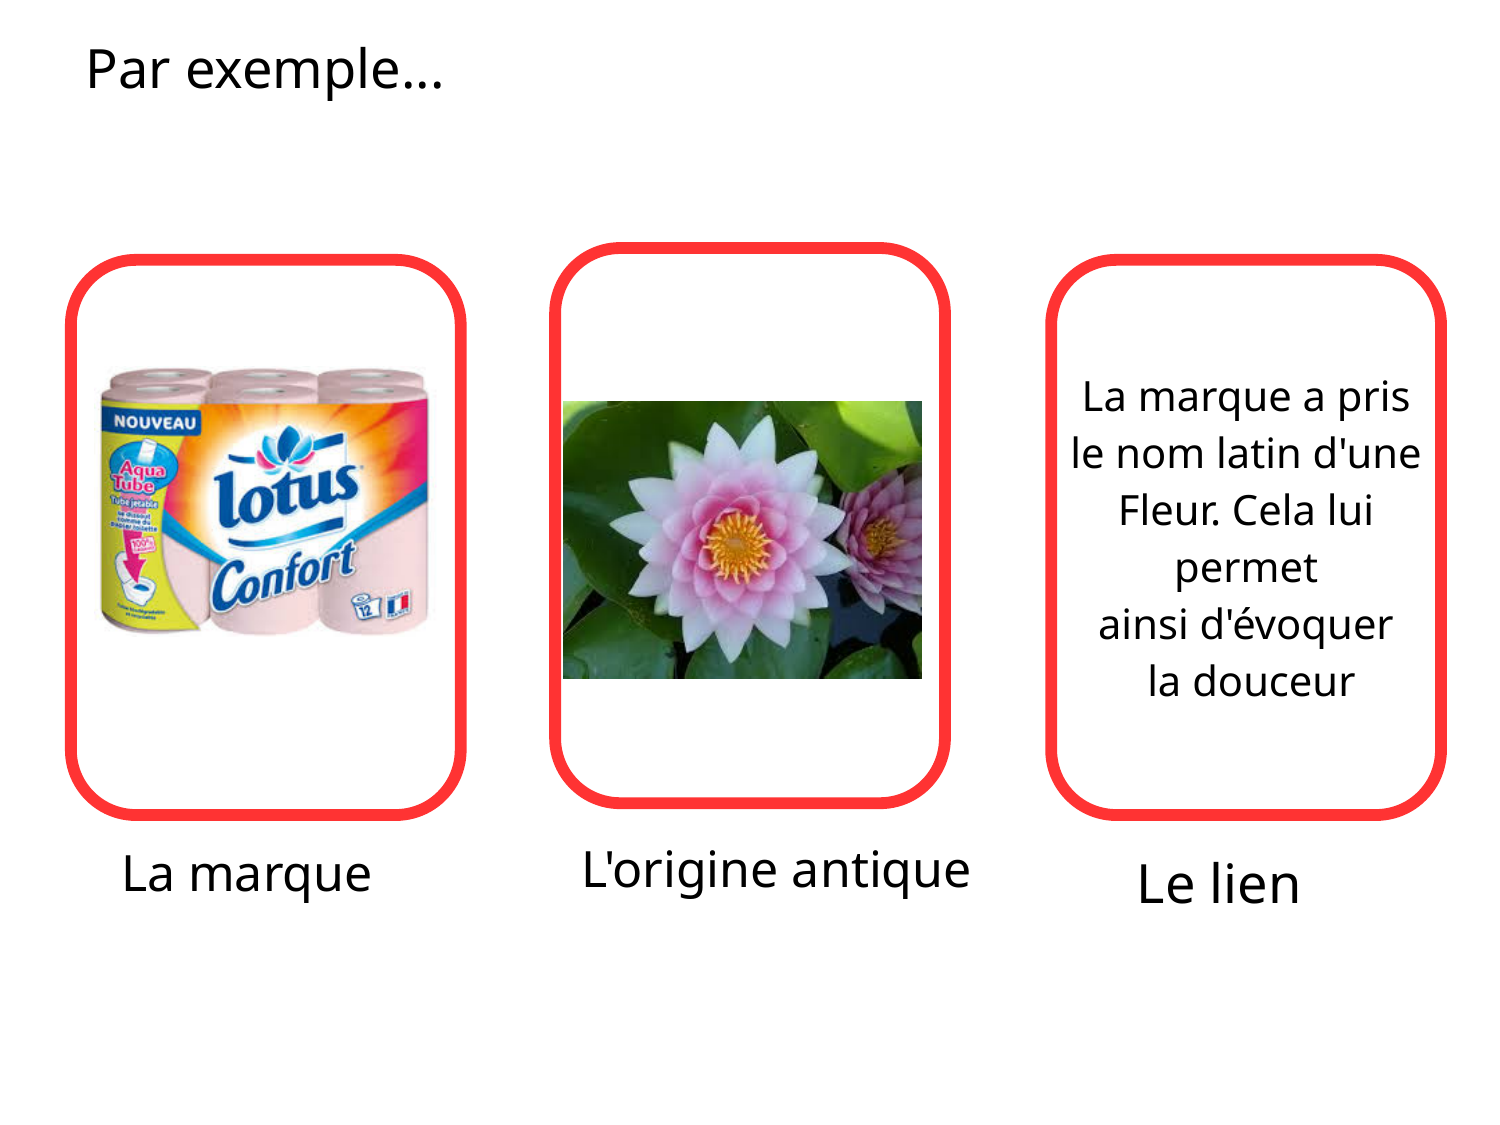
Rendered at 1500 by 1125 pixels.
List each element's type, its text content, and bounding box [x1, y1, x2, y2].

text_box Par exemple... [70, 23, 686, 114]
text_box La marque a pris le nom latin d'une Fleur. Cela lui permet ainsi d'évoquer la douceur [1051, 259, 1442, 816]
picture [94, 366, 438, 637]
picture [563, 401, 922, 679]
text_box La marque [106, 830, 402, 915]
text_box L'origine antique [566, 826, 993, 912]
text_box [555, 248, 945, 804]
text_box [70, 259, 461, 816]
text_box Le lien [1122, 838, 1477, 929]
